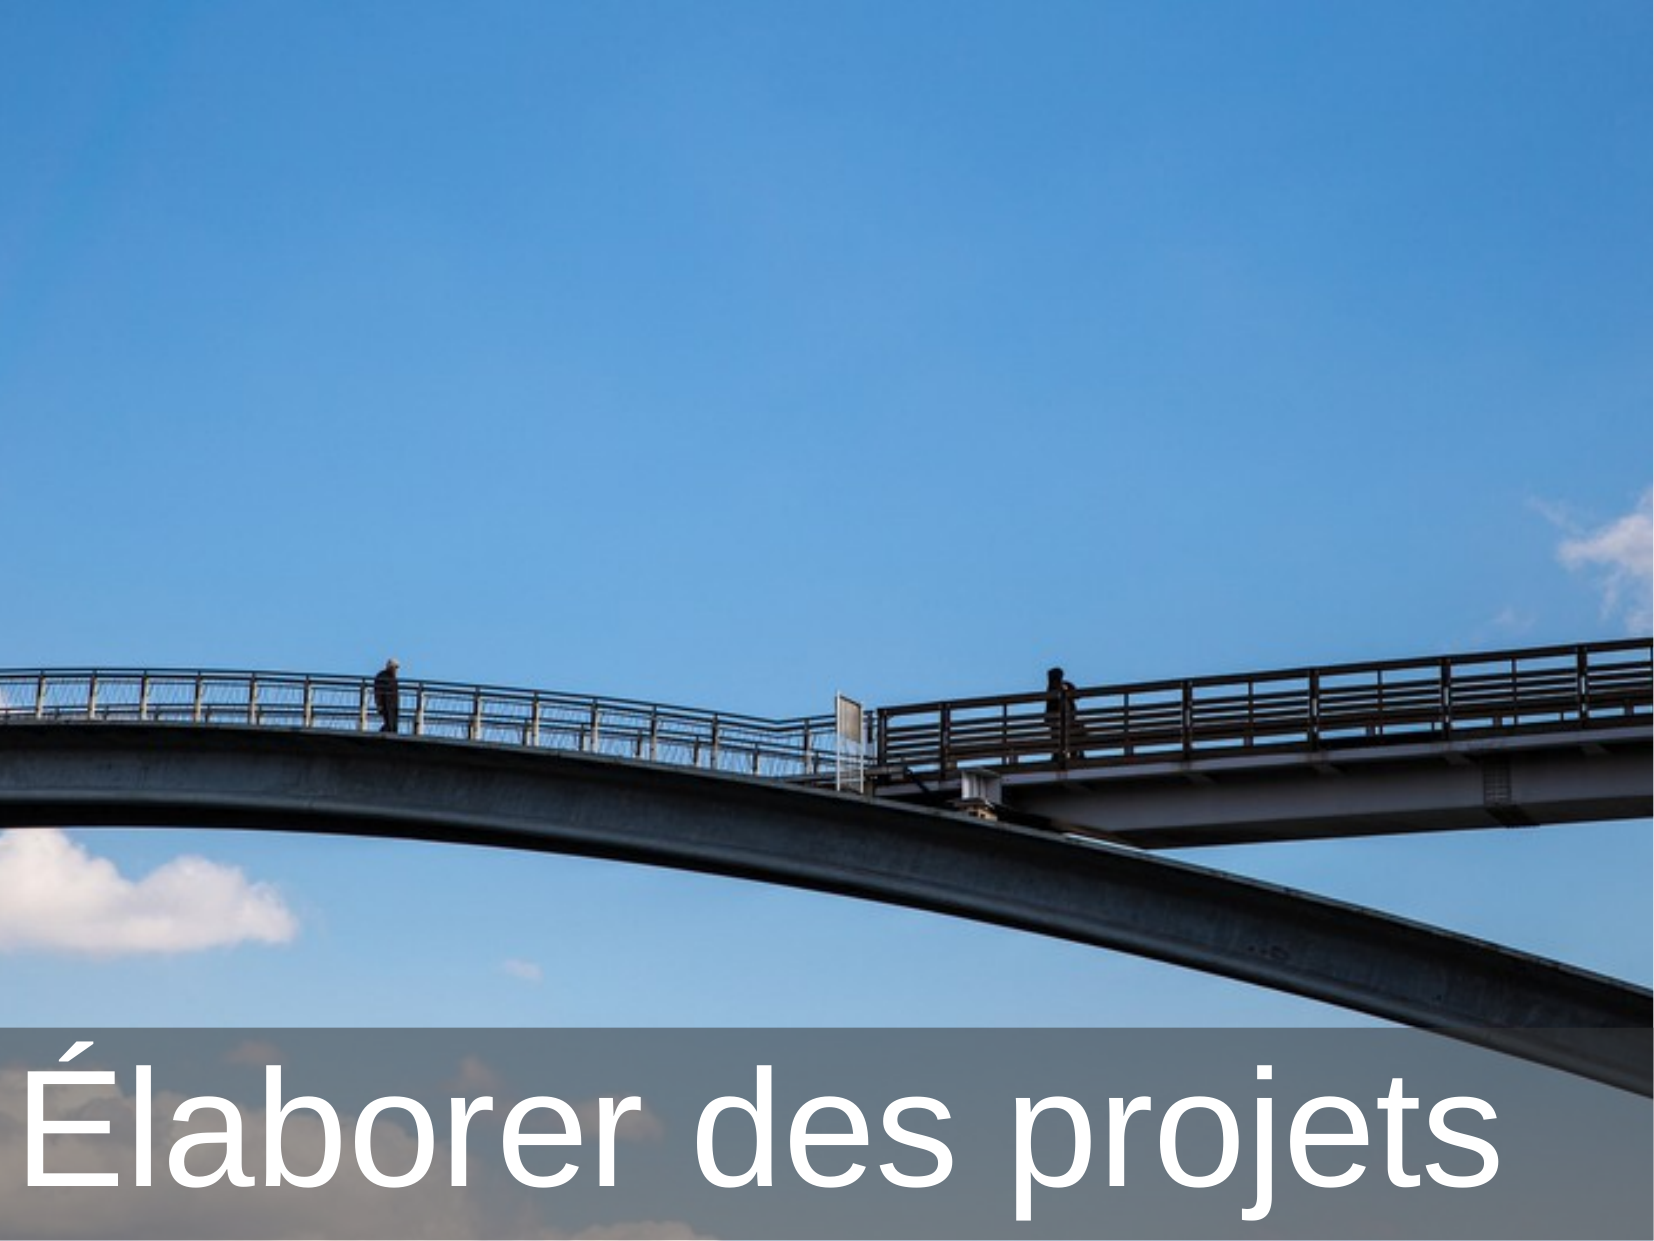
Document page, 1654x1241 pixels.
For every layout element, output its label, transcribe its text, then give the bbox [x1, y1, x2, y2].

picture [0, 0, 1654, 1027]
text_box Élaborer des projets [0, 1027, 1654, 1241]
